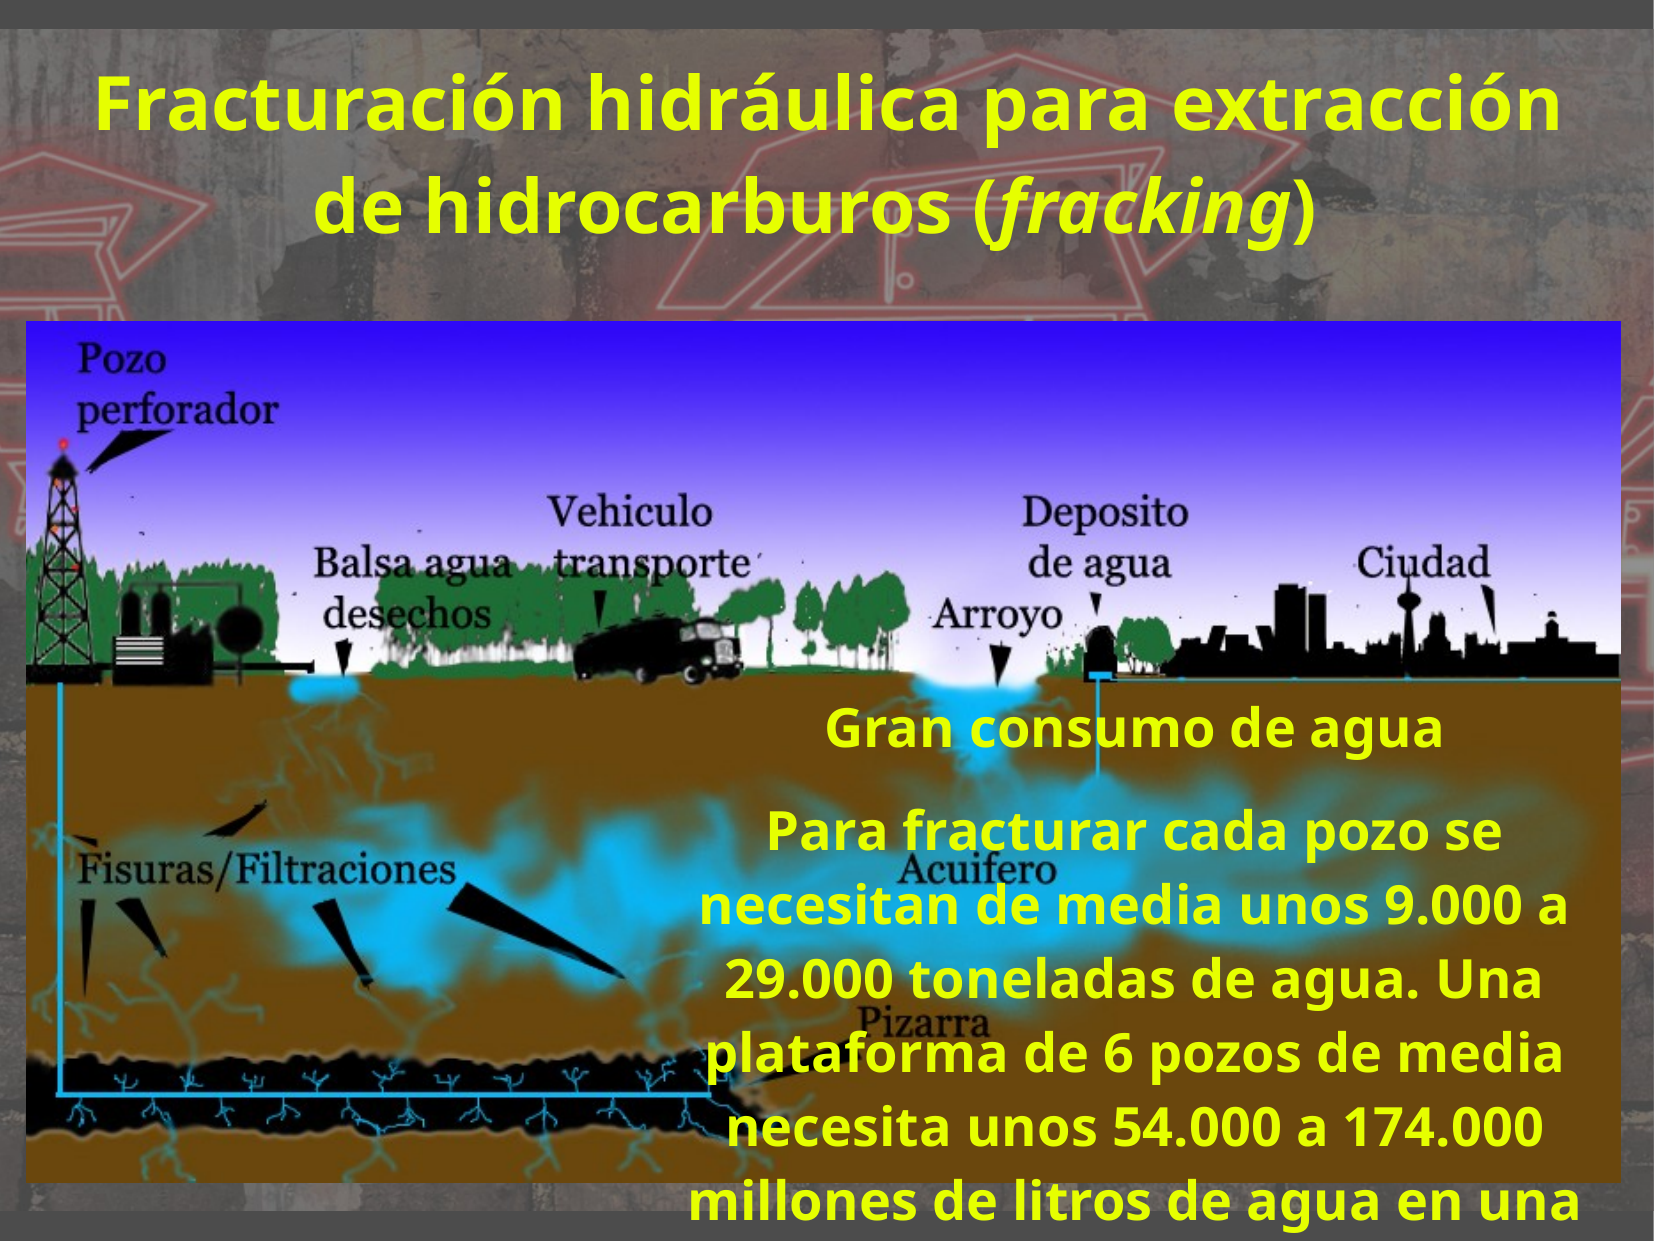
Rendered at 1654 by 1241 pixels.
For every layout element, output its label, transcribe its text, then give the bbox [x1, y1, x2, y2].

picture [962, 1181, 1016, 1211]
picture [699, 1196, 710, 1211]
picture [1440, 1196, 1451, 1211]
picture [768, 1181, 777, 1211]
picture [800, 1196, 812, 1211]
picture [1360, 1206, 1370, 1211]
picture [870, 1196, 881, 1202]
picture [1290, 1196, 1302, 1211]
picture [1177, 1196, 1189, 1211]
title Fracturación hidráulica para extracción de hidrocarburos (fracking) [59, 56, 1571, 250]
picture [835, 1196, 846, 1211]
picture [785, 1181, 954, 1211]
picture [1560, 1206, 1570, 1211]
picture [1024, 1181, 1188, 1211]
picture [1103, 1196, 1115, 1211]
picture [0, 29, 1654, 1211]
picture [1407, 1196, 1418, 1202]
picture [1211, 1196, 1222, 1202]
picture [718, 1196, 728, 1211]
picture [977, 1196, 988, 1202]
picture [1257, 1206, 1267, 1211]
picture [1525, 1196, 1536, 1211]
picture [943, 1196, 955, 1211]
list Gran consumo de agua Para fracturar cada pozo se necesitan de media unos 9.000 a 29.000 toneladas de agua. Una plataforma de 6 pozos de media necesita unos 54.000 a 174.000 millones de litros de agua en una sola fractura. [580, 689, 1619, 1181]
